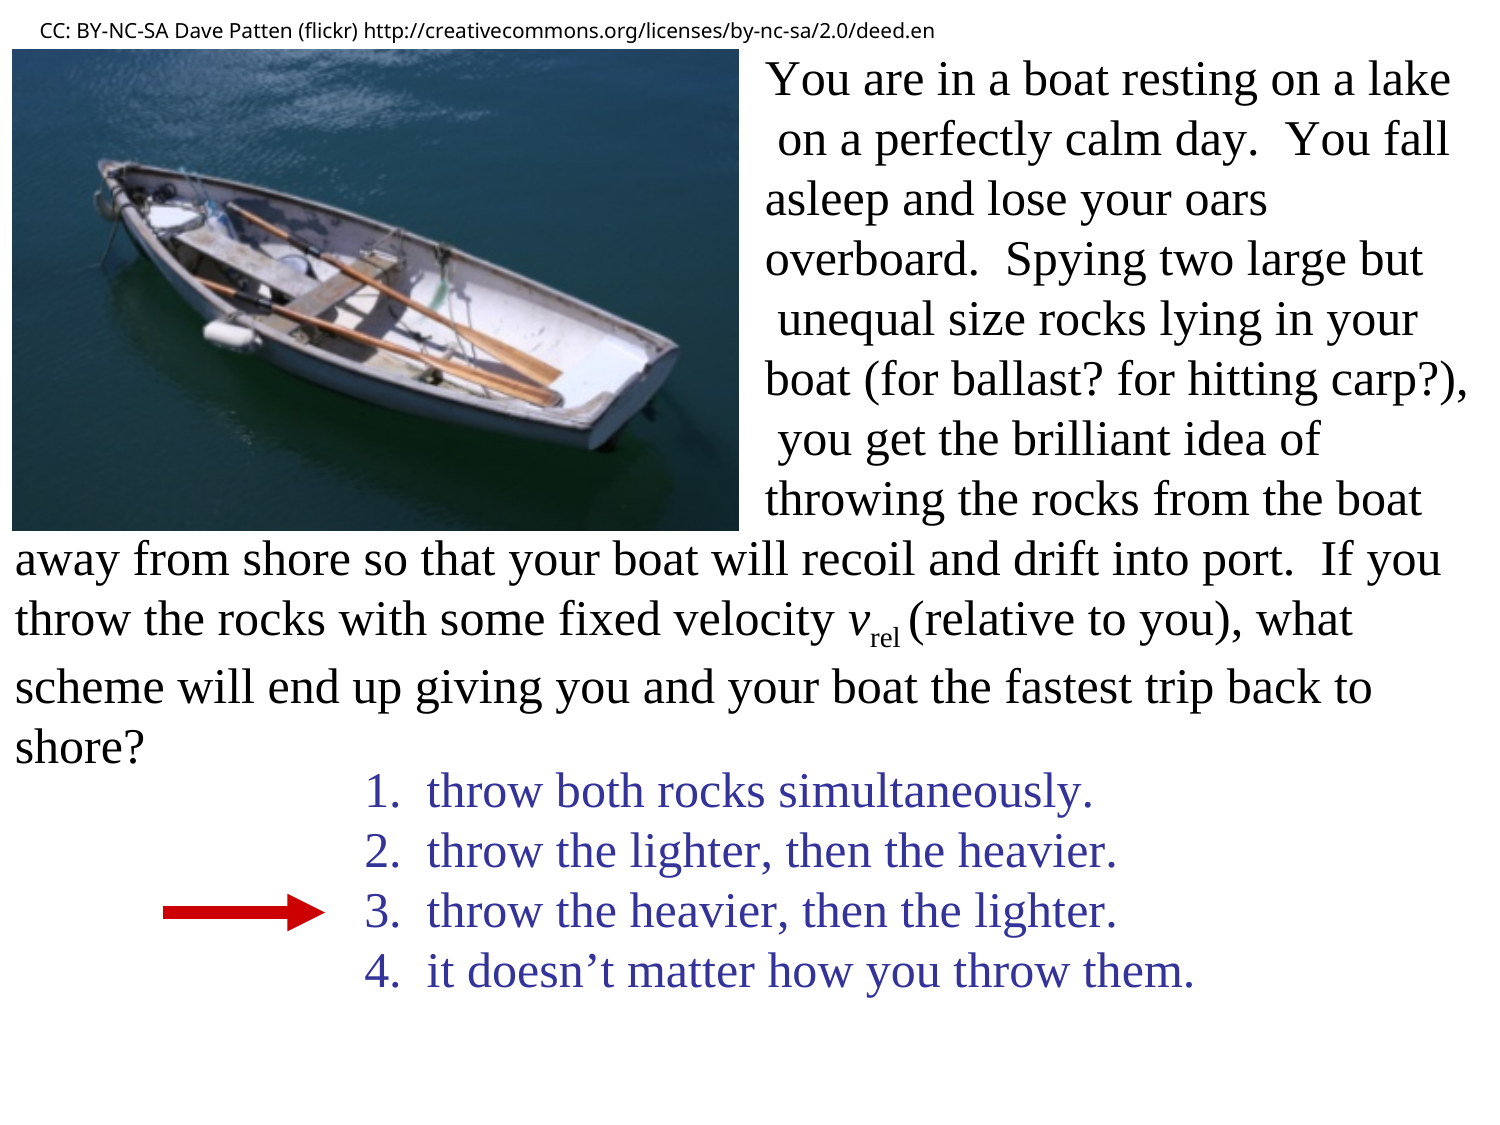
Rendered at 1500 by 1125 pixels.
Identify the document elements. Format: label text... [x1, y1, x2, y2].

text_box 1. throw both rocks simultaneously. 2. throw the lighter, then the heavier. 3. throw the heavier, then the lighter. 4. it doesn’t matter how you throw them. [349, 749, 1212, 1006]
text_box CC: BY-NC-SA Dave Patten (flickr) http://creativecommons.org/licenses/by-nc-sa/2.0/deed.en [24, 9, 950, 51]
picture [12, 49, 739, 531]
text_box You are in a boat resting on a lake on a perfectly calm day. You fall asleep and lose your oars overboard. Spying two large but unequal size rocks lying in your boat (for ballast? for hitting carp?), you get the brilliant idea of throwing the rocks from the boat away from shore so that your boat will recoil and drift into port. If you throw the rocks with some fixed velocity vrel (relative to you), what scheme will end up giving you and your boat the fastest trip back to shore? [0, 37, 1500, 782]
